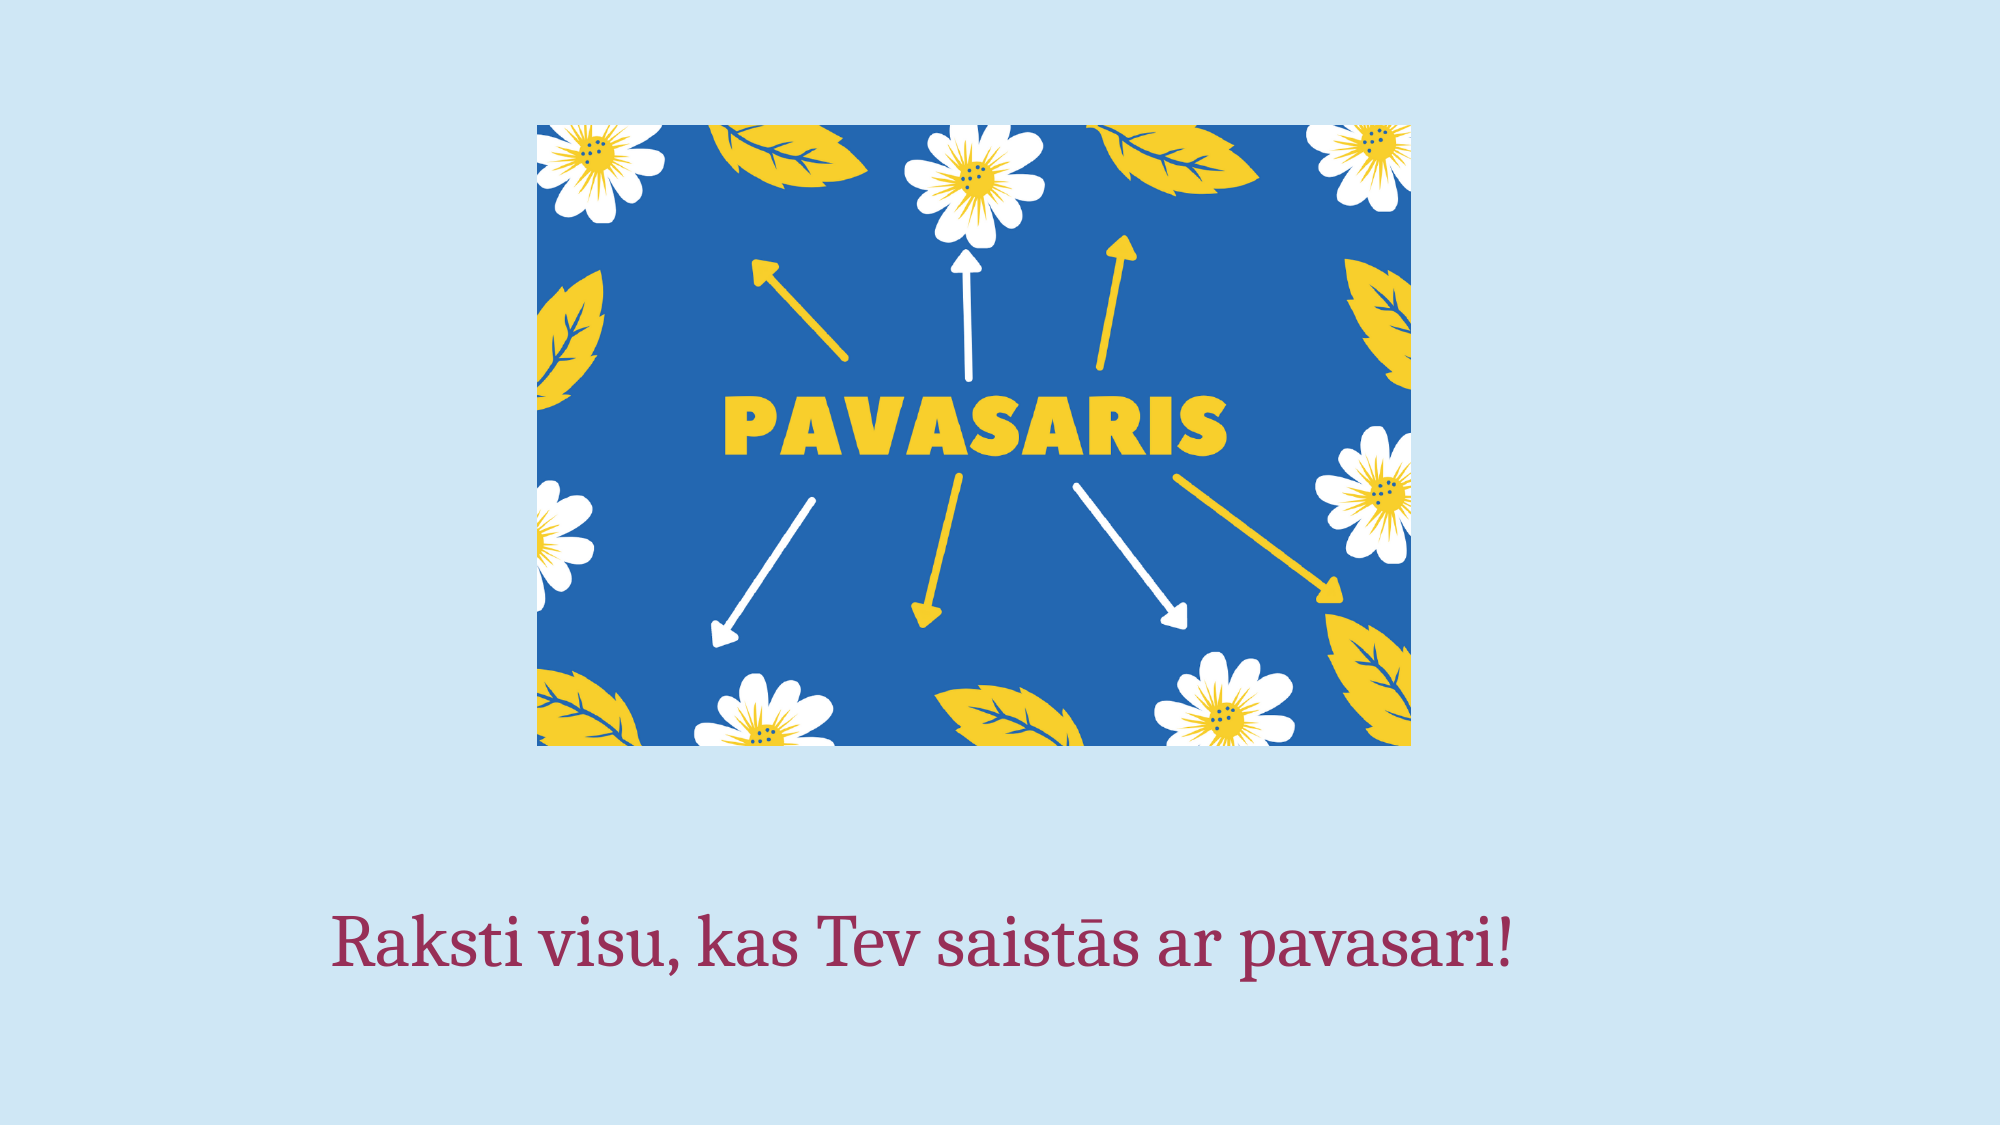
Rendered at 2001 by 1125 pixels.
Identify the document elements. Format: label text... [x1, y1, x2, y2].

picture [537, 125, 1411, 746]
title Raksti visu, kas Tev saistās ar pavasari! [211, 894, 1637, 1024]
